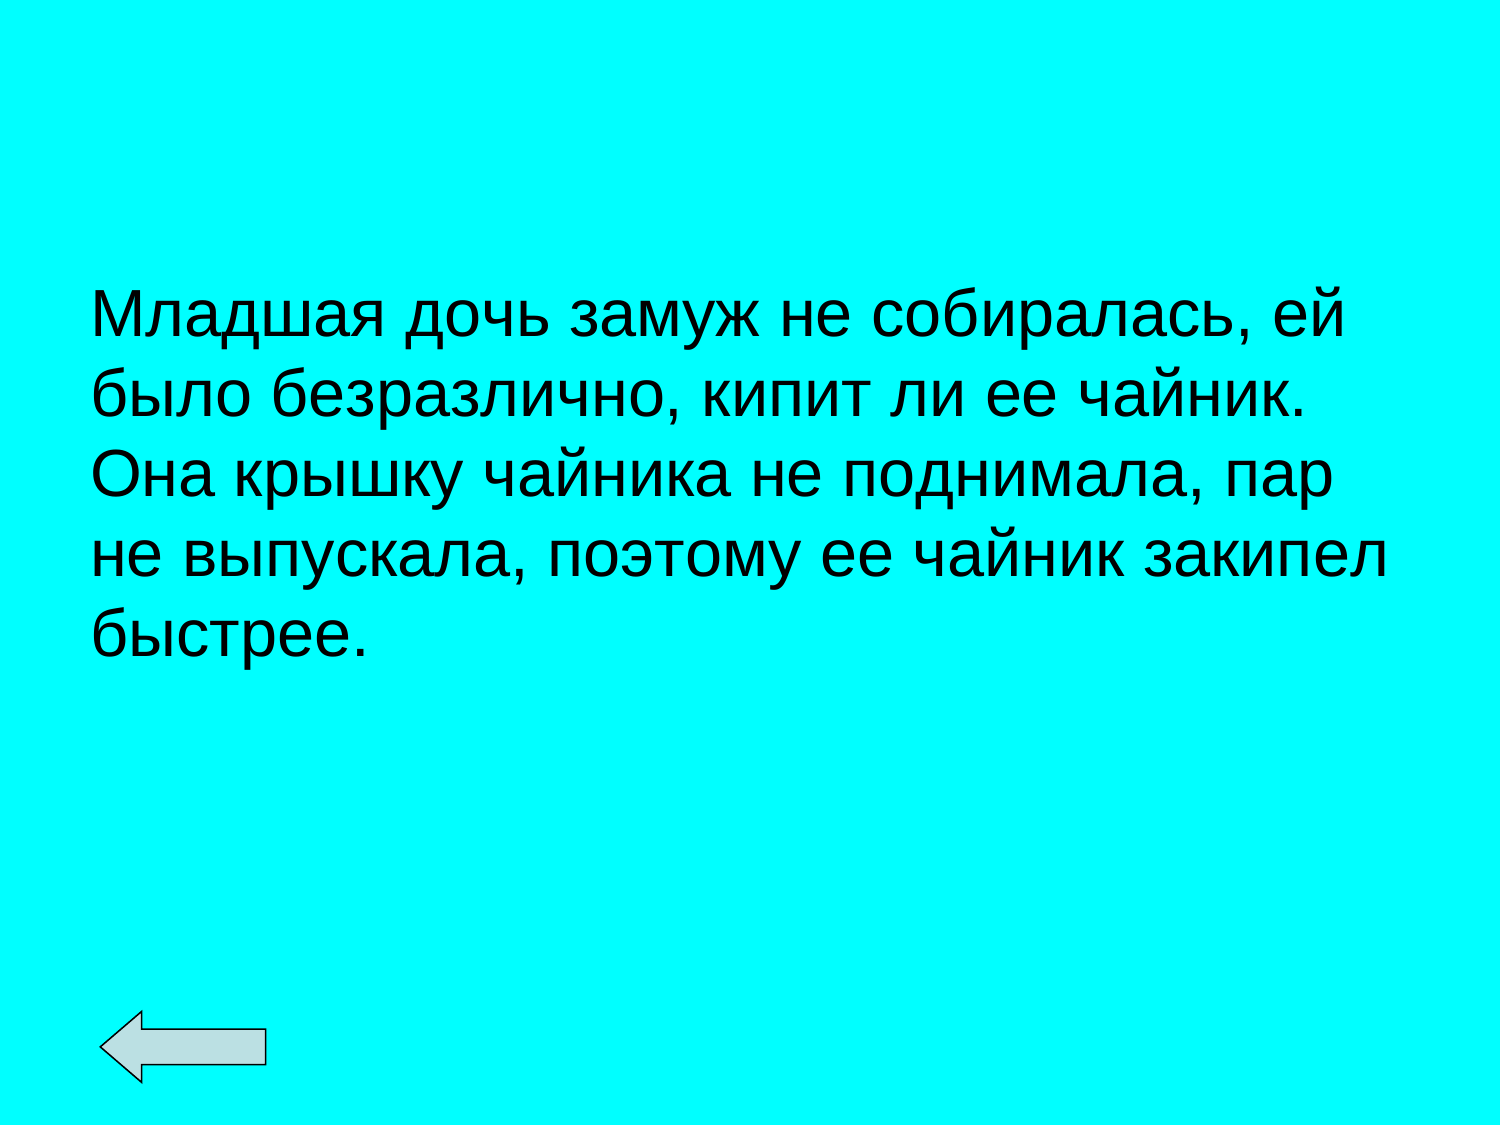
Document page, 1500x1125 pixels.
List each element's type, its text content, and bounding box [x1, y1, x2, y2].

list Младшая дочь замуж не собиралась, ей было безразлично, кипит ли ее чайник. Она крышку чайника не поднимала, пар не выпускала, поэтому ее чайник закипел быстрее. [75, 262, 1426, 1005]
text_box [100, 1011, 266, 1083]
